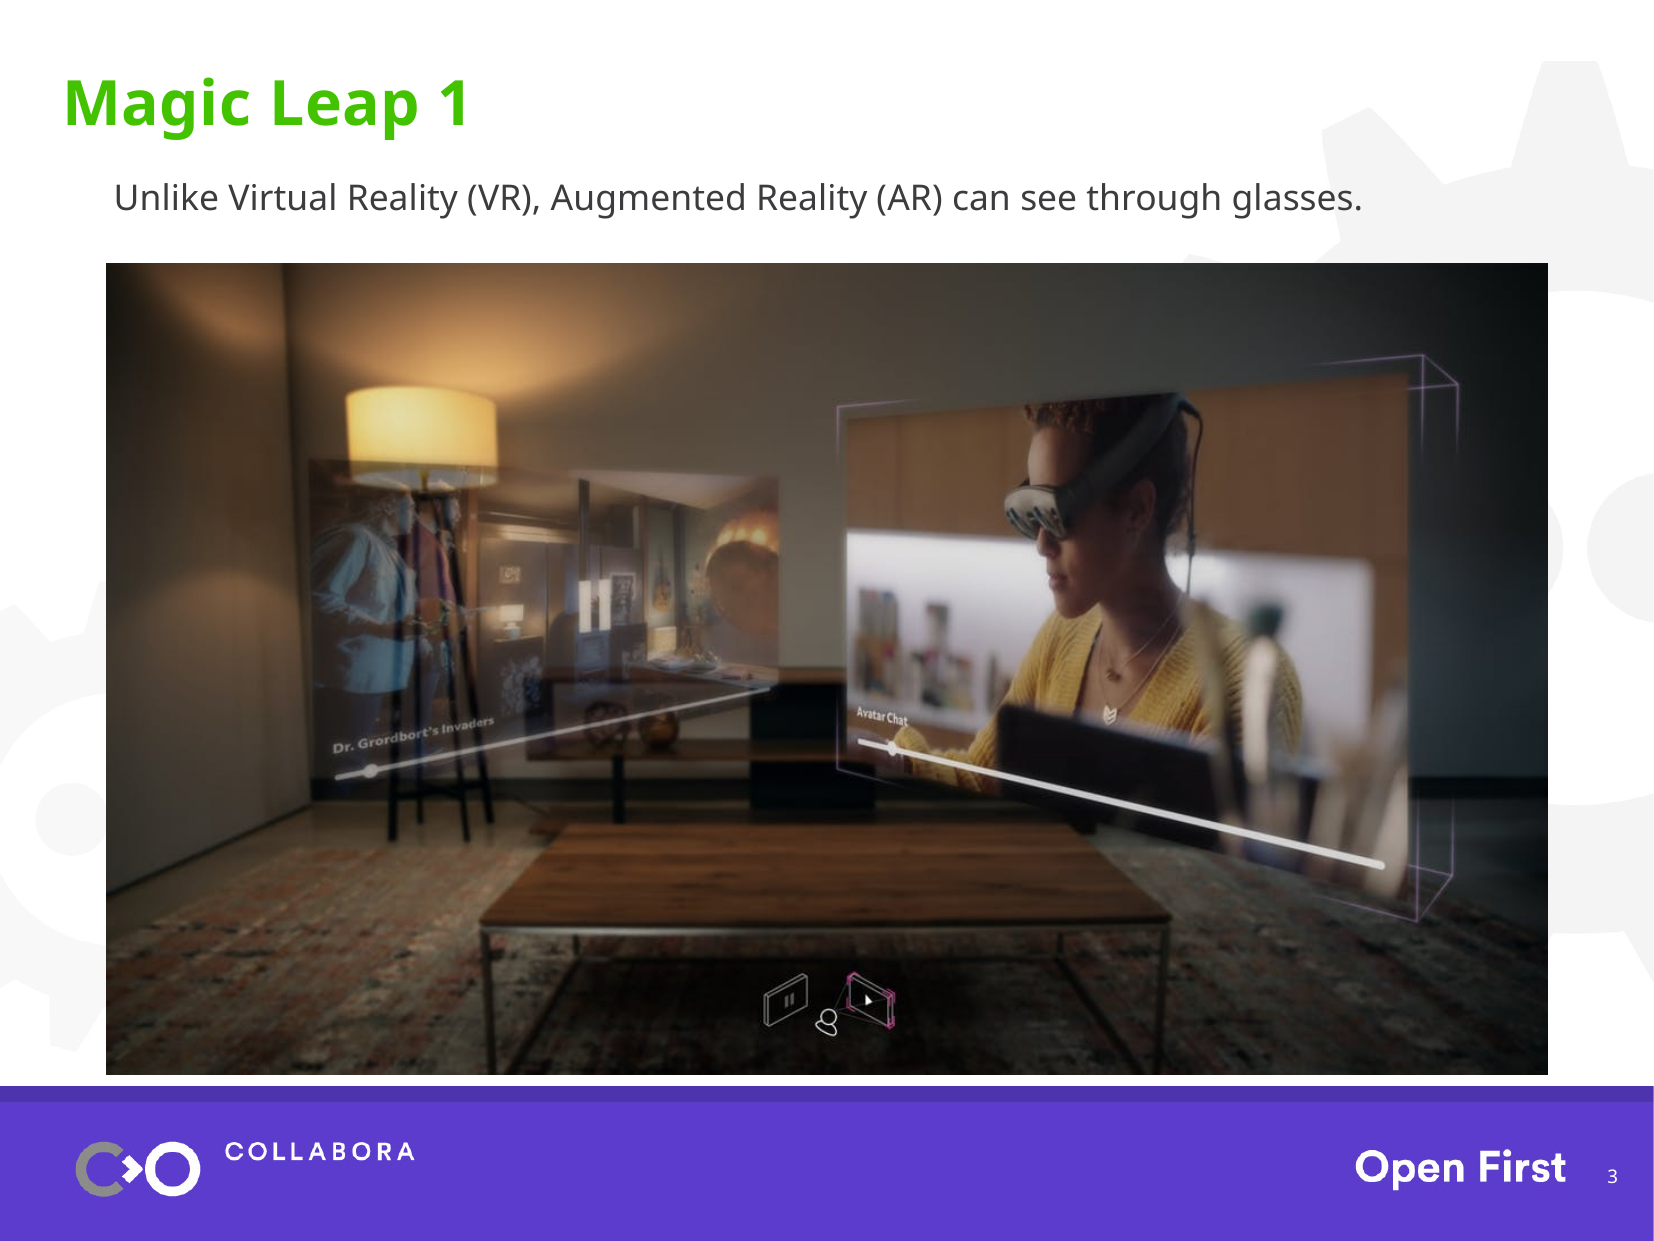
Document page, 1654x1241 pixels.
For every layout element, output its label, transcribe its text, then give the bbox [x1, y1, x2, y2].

title Magic Leap 1 [62, 62, 1638, 138]
picture [0, 0, 1654, 1241]
list Unlike Virtual Reality (VR), Augmented Reality (AR) can see through glasses. [42, 153, 1619, 296]
